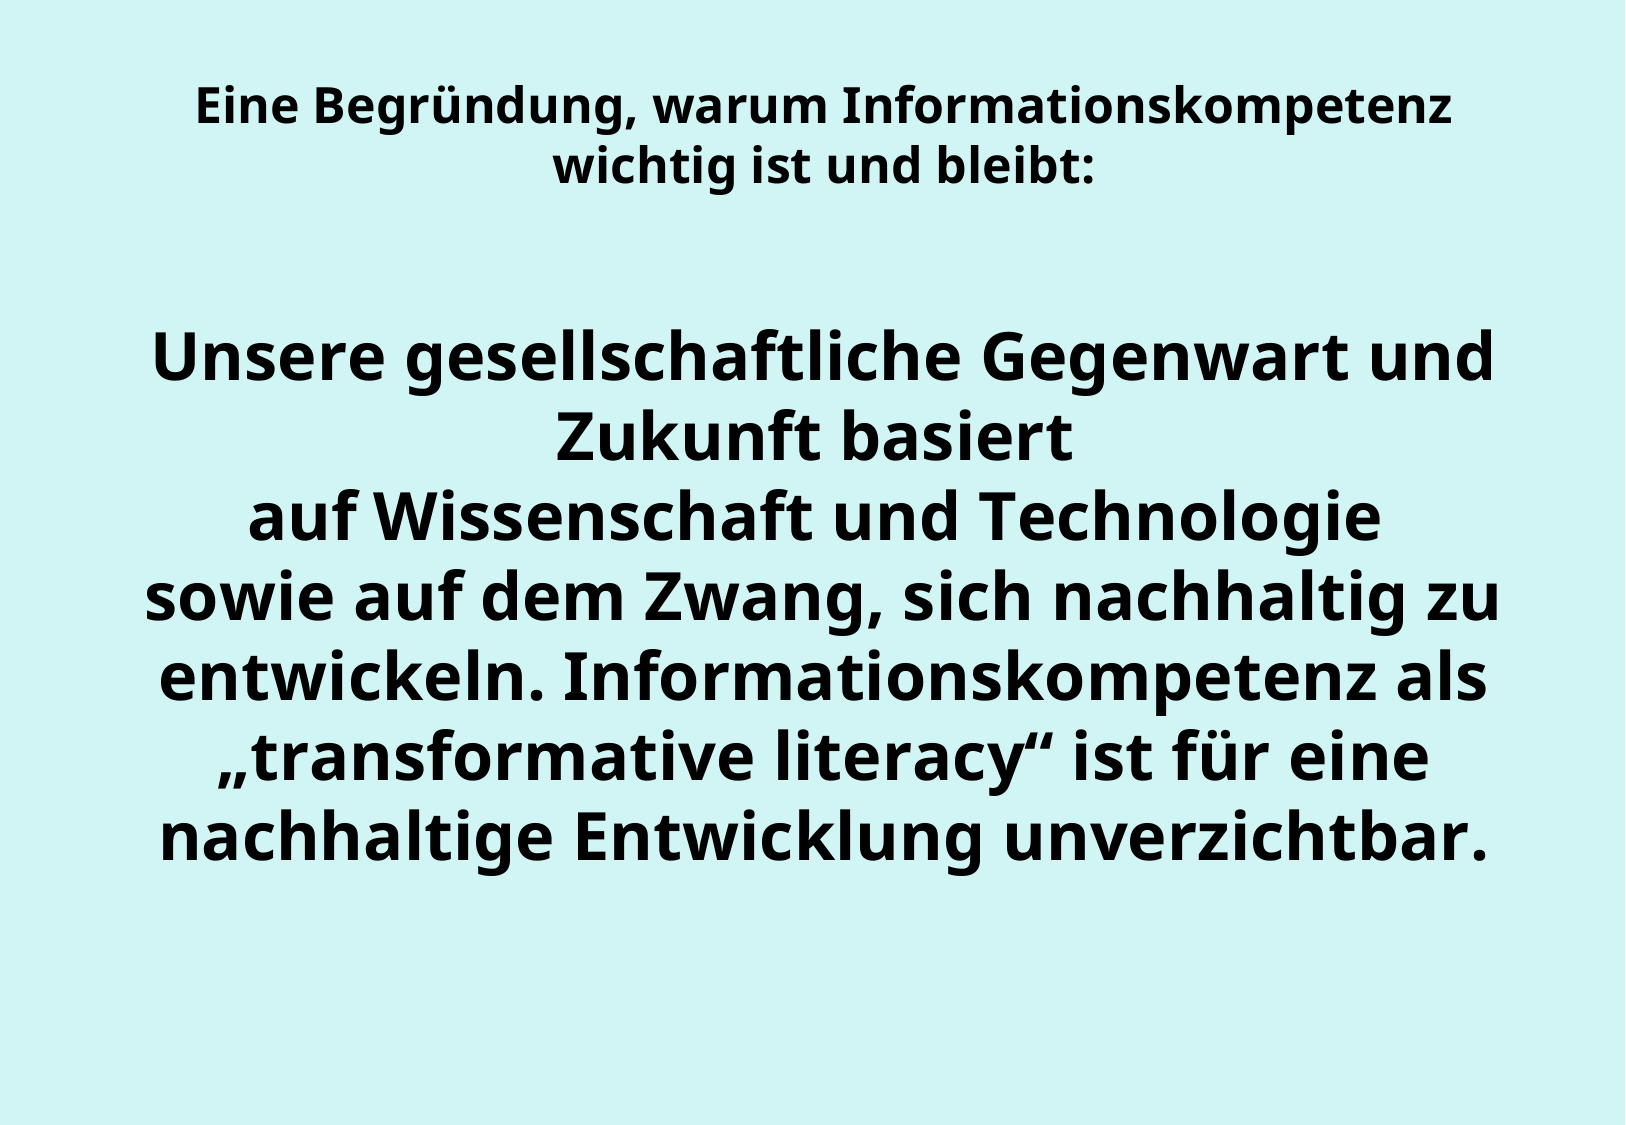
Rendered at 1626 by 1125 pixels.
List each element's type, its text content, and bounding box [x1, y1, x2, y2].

title Eine Begründung, warum Informationskompetenz wichtig ist und bleibt: Unsere gesellschaftliche Gegenwart und Zukunft basiert auf Wissenschaft und Technologie sowie auf dem Zwang, sich nachhaltig zu entwickeln. Informationskompetenz als „transformative literacy“ ist für eine nachhaltige Entwicklung unverzichtbar. [103, 66, 1545, 254]
